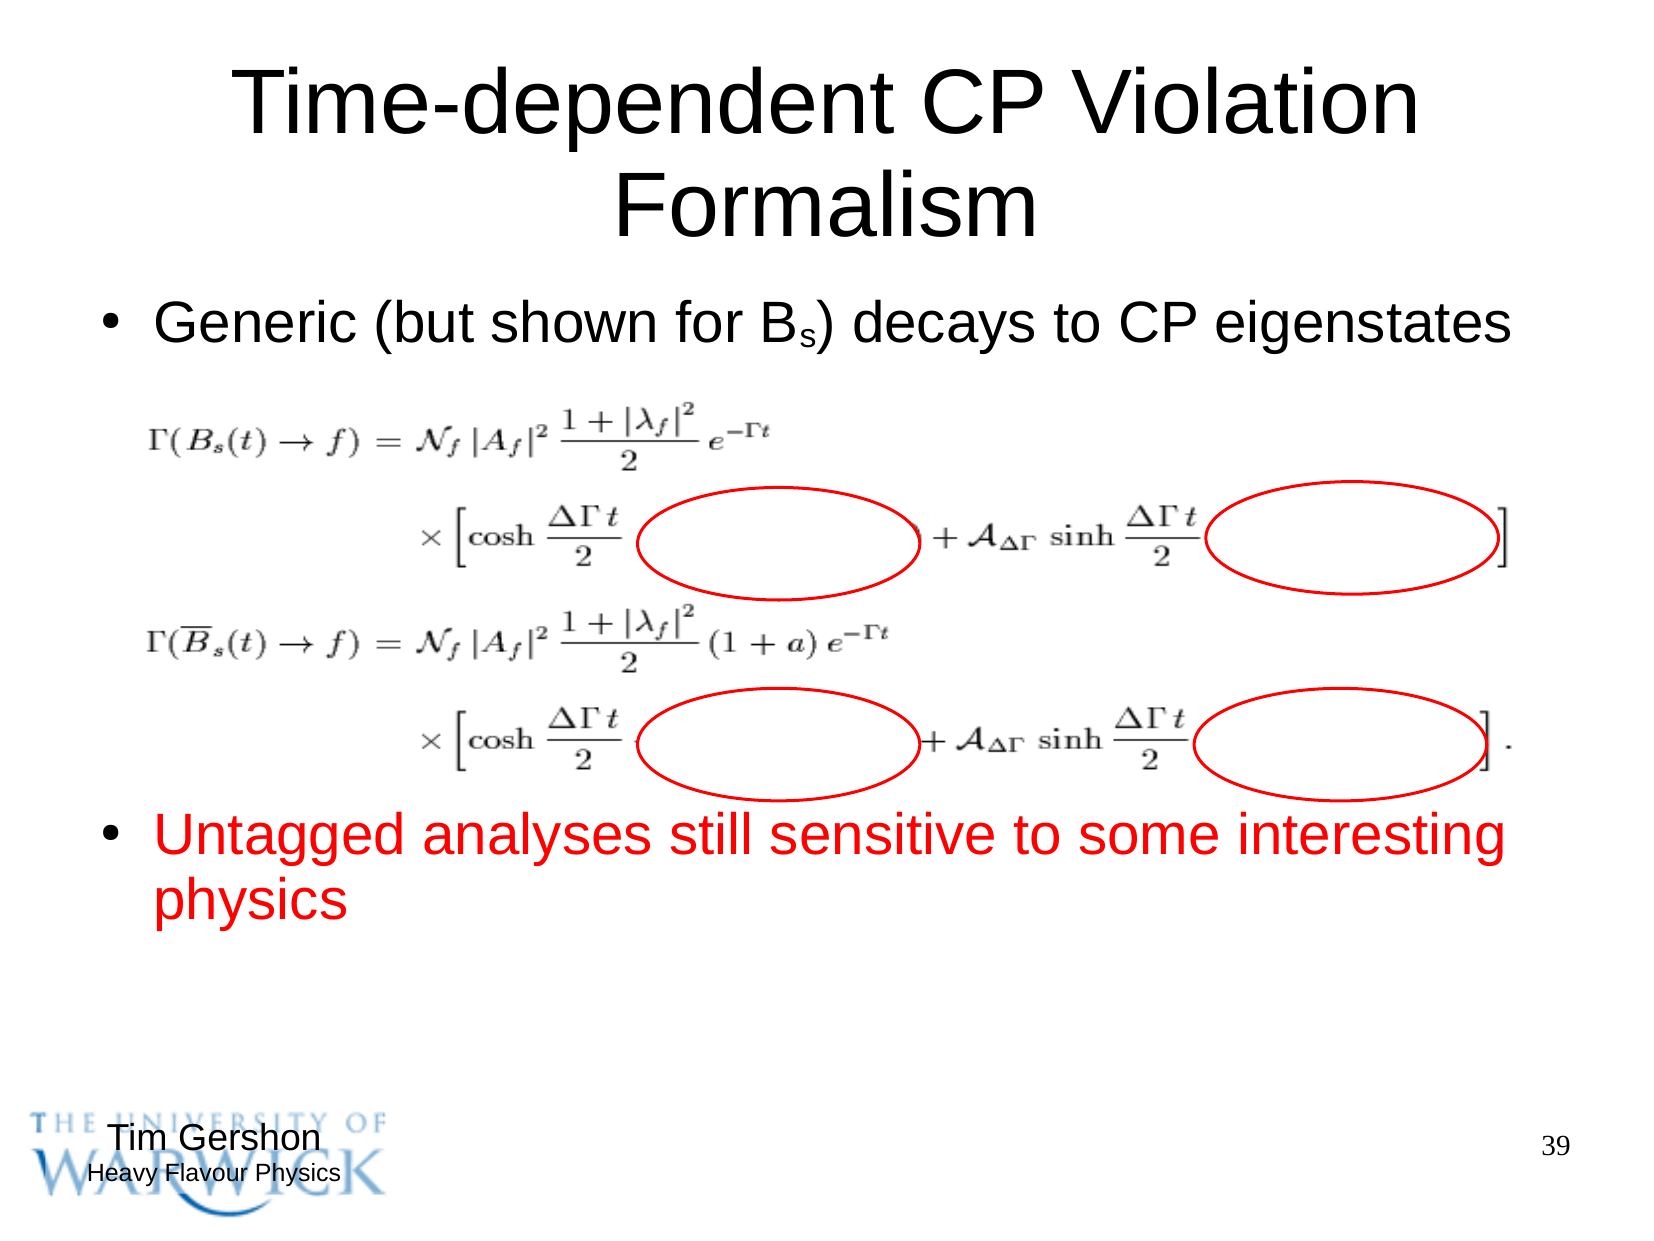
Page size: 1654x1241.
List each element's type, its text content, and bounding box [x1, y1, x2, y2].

text_box [637, 688, 920, 801]
text_box [1194, 688, 1487, 801]
text_box [1205, 481, 1499, 595]
text_box [637, 487, 920, 601]
title Time-dependent CP Violation Formalism [82, 49, 1571, 257]
picture [19, 1106, 406, 1232]
list Generic (but shown for Bs) decays to CP eigenstates Untagged analyses still sensitive to some interesting physics [82, 290, 1571, 1094]
text_box Tim Gershon Heavy Flavour Physics [45, 1108, 383, 1194]
